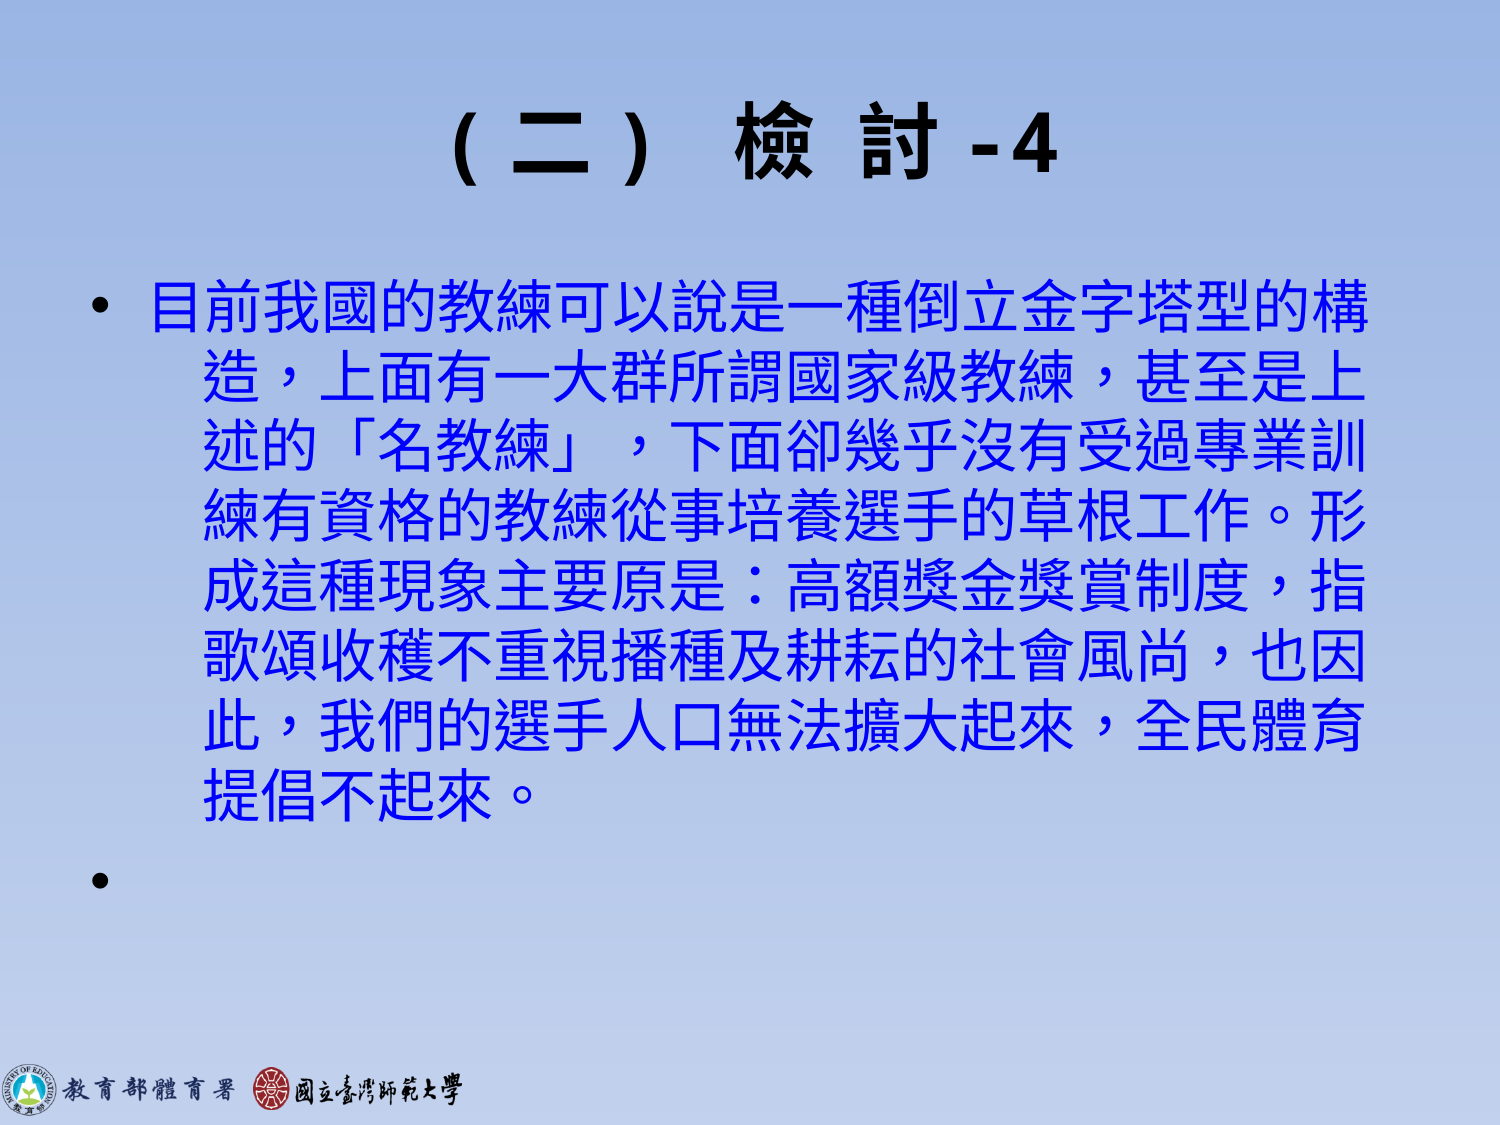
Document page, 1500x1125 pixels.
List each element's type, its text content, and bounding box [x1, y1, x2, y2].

title (二) 檢 討-4 [75, 45, 1426, 233]
list 目前我國的教練可以說是一種倒立金字塔型的構造，上面有一大群所謂國家級教練，甚至是上述的「名教練」，下面卻幾乎沒有受過專業訓練有資格的教練從事培養選手的草根工作。形成這種現象主要原是：高額獎金獎賞制度，指歌頌收穫不重視播種及耕耘的社會風尚，也因此，我們的選手人口無法擴大起來，全民體育提倡不起來。 [75, 262, 1426, 1005]
